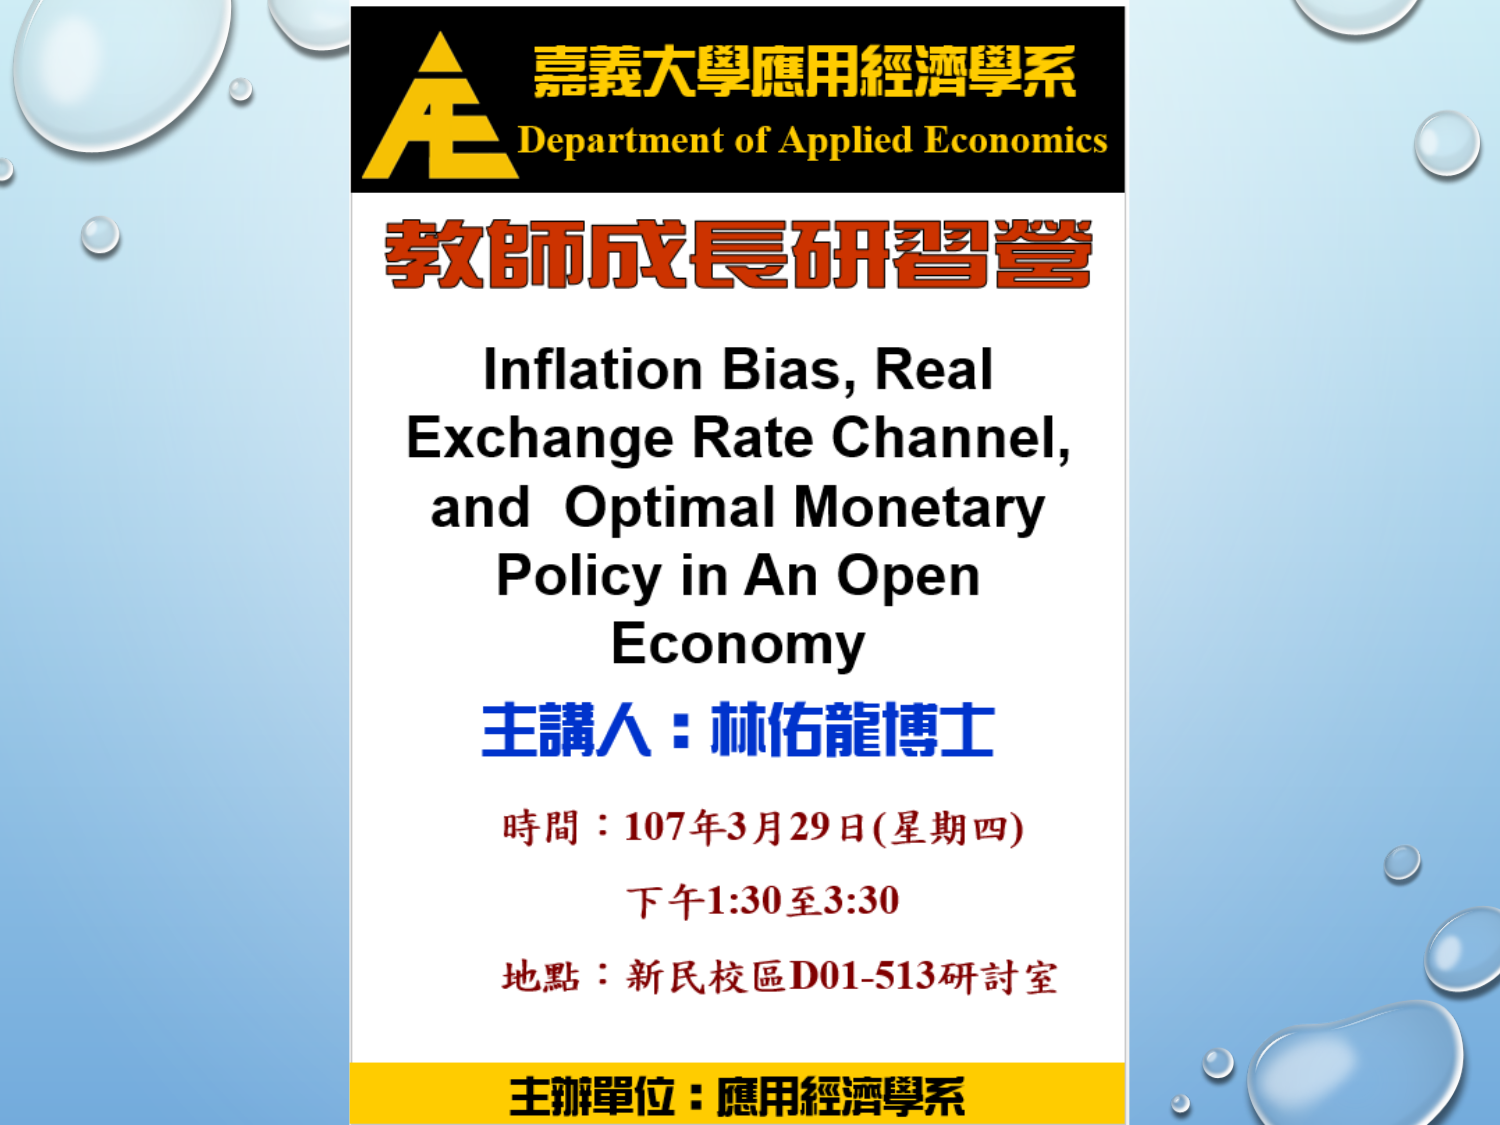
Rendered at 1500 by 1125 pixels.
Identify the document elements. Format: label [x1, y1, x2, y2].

picture [349, 0, 1130, 1125]
